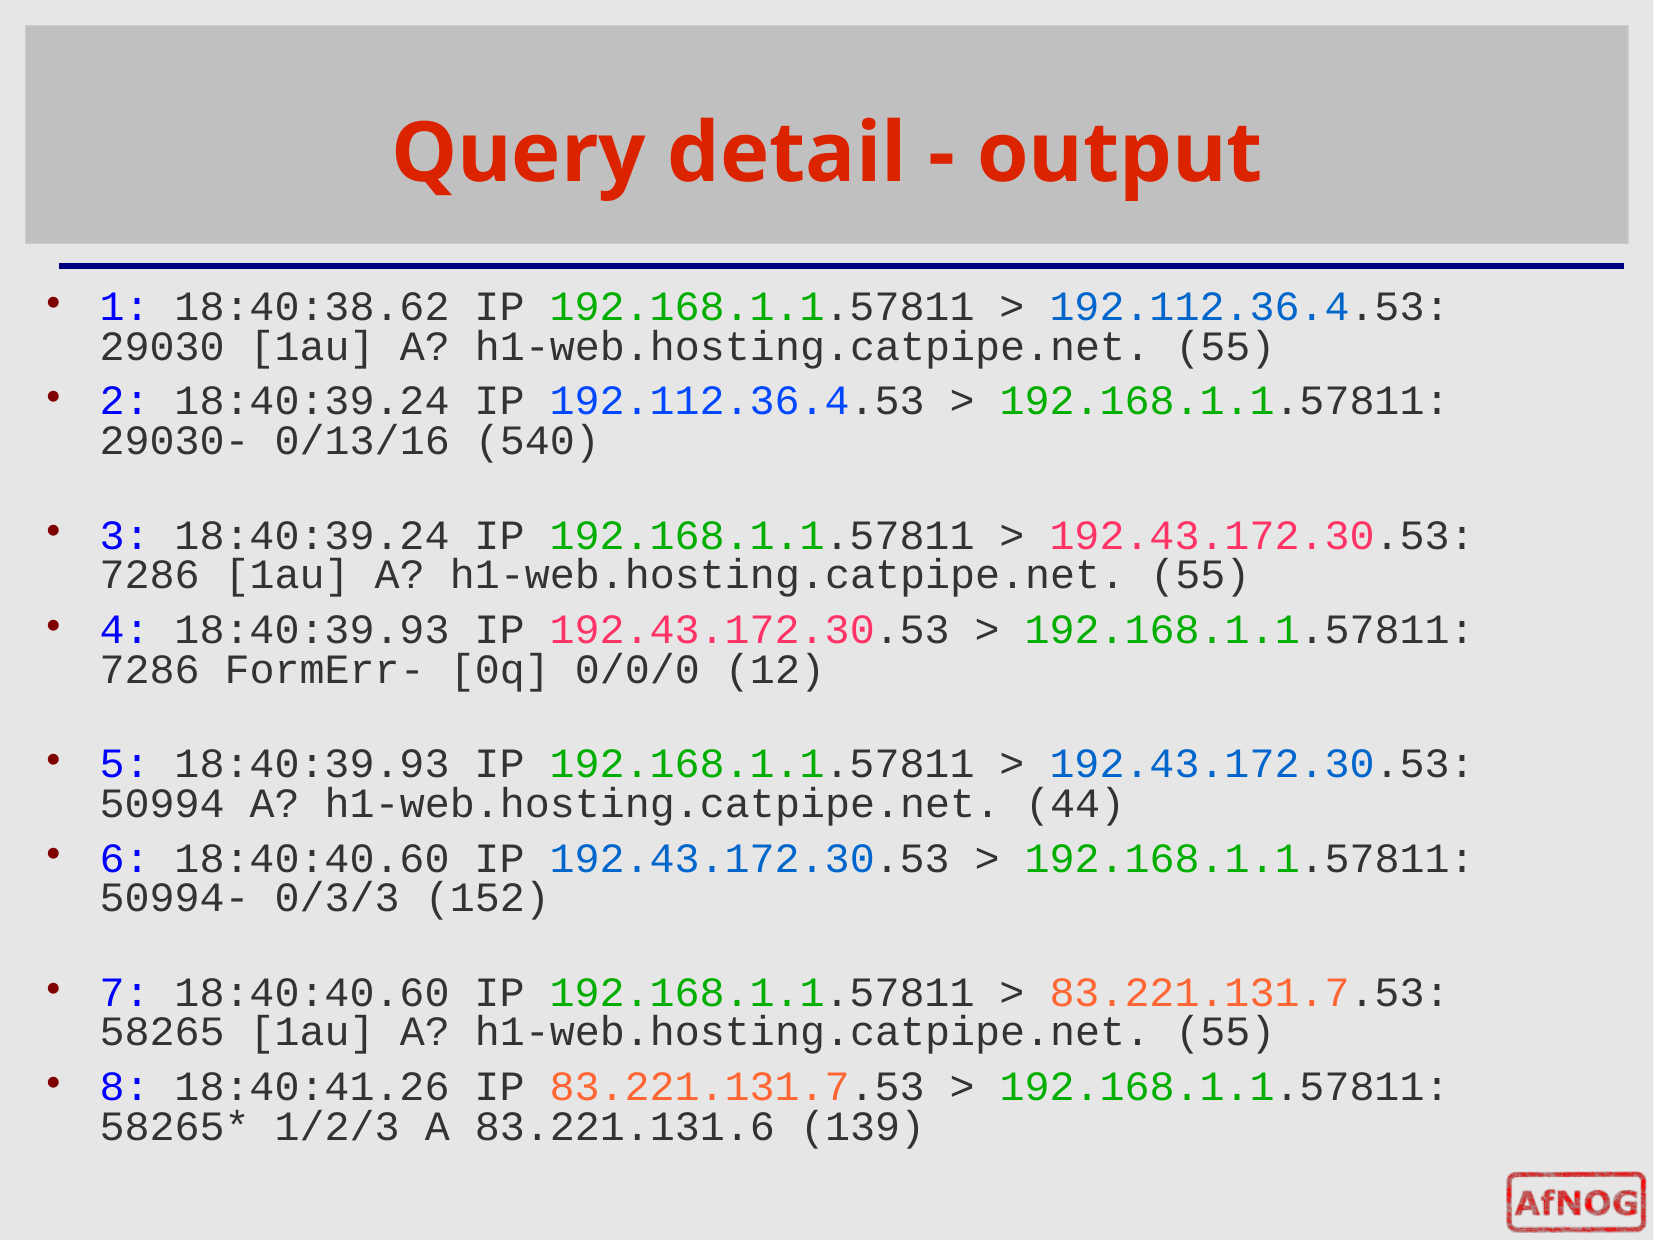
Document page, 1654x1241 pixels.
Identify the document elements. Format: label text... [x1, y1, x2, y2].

list 1: 18:40:38.62 IP 192.168.1.1.57811 > 192.112.36.4.53: 29030 [1au] A? h1-web.hosting.catpipe.net. (55) 2: 18:40:39.24 IP 192.112.36.4.53 > 192.168.1.1.57811: 29030- 0/13/16 (540) 3: 18:40:39.24 IP 192.168.1.1.57811 > 192.43.172.30.53: 7286 [1au] A? h1-web.hosting.catpipe.net. (55) 4: 18:40:39.93 IP 192.43.172.30.53 > 192.168.1.1.57811: 7286 FormErr- [0q] 0/0/0 (12) 5: 18:40:39.93 IP 192.168.1.1.57811 > 192.43.172.30.53: 50994 A? h1-web.hosting.catpipe.net. (44) 6: 18:40:40.60 IP 192.43.172.30.53 > 192.168.1.1.57811: 50994- 0/3/3 (152) 7: 18:40:40.60 IP 192.168.1.1.57811 > 83.221.131.7.53: 58265 [1au] A? h1-web.hosting.catpipe.net. (55) 8: 18:40:41.26 IP 83.221.131.7.53 > 192.168.1.1.57811: 58265* 1/2/3 A 83.221.131.6 (139) [29, 288, 1624, 1193]
picture [1505, 1170, 1648, 1235]
title Query detail - output [121, 46, 1534, 254]
